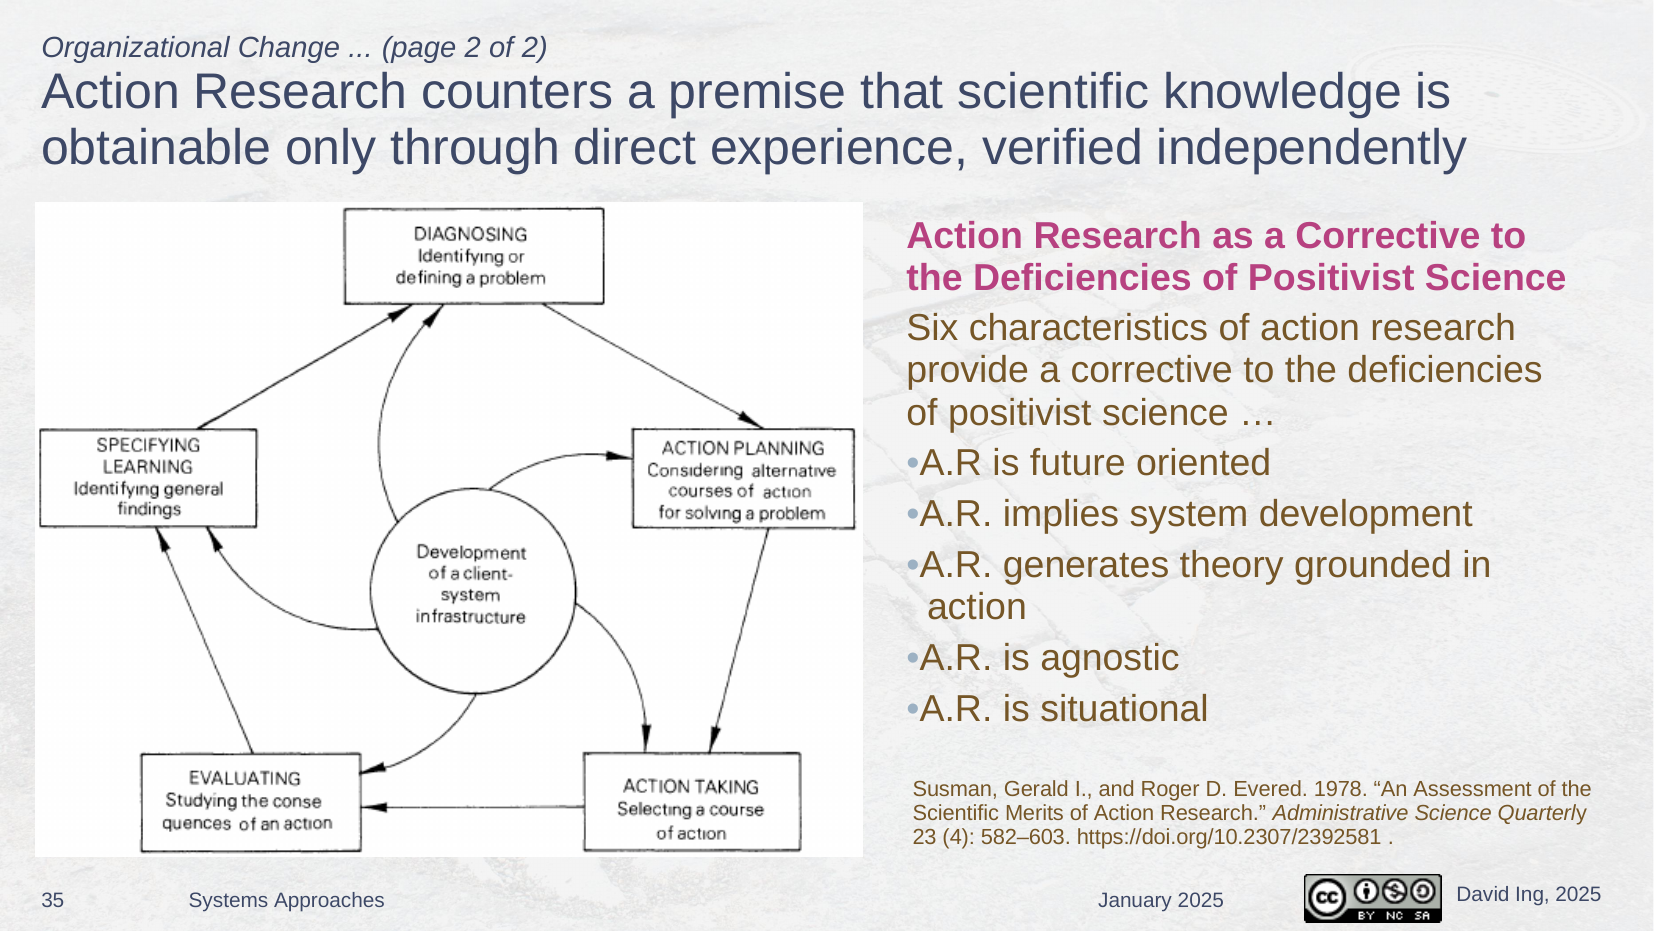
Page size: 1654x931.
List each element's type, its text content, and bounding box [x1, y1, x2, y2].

text_box Susman, Gerald I., and Roger D. Evered. 1978. “An Assessment of the Scientific Merits of Action Research.” Administrative Science Quarterly 23 (4): 582–603. https://doi.org/10.2307/2392581 . [897, 769, 1615, 869]
title Organizational Change ... (page 2 of 2) Action Research counters a premise that scientific knowledge is obtainable only through direct experience, verified independently [41, 30, 1613, 194]
text_box Action Research as a Corrective to the Deficiencies of Positivist Science Six characteristics of action research provide a corrective to the deficiencies of positivist science … A.R is future oriented A.R. implies system development A.R. generates theory grounded in action A.R. is agnostic A.R. is situational [891, 206, 1589, 739]
picture [0, 0, 1654, 931]
